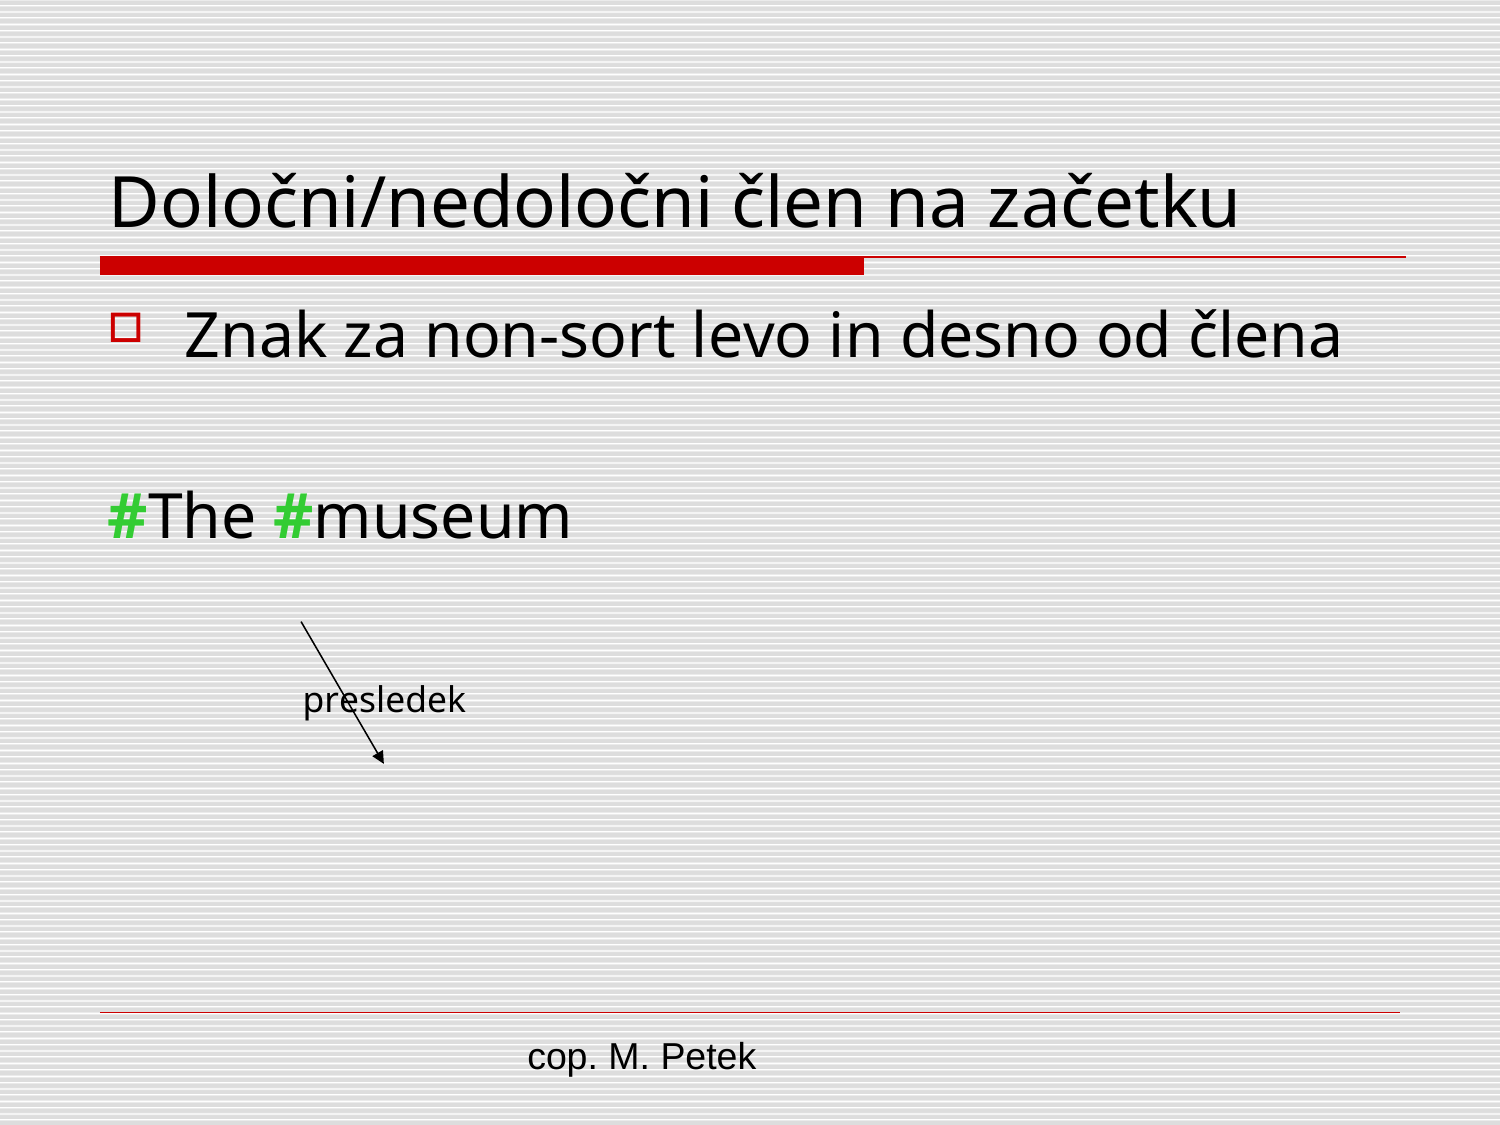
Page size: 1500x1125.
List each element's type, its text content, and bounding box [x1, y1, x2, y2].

list Znak za non-sort levo in desno od člena #The #museum presledek [92, 287, 1406, 988]
picture [0, 0, 1500, 1125]
title Določni/nedoločni člen na začetku [94, 49, 1407, 250]
